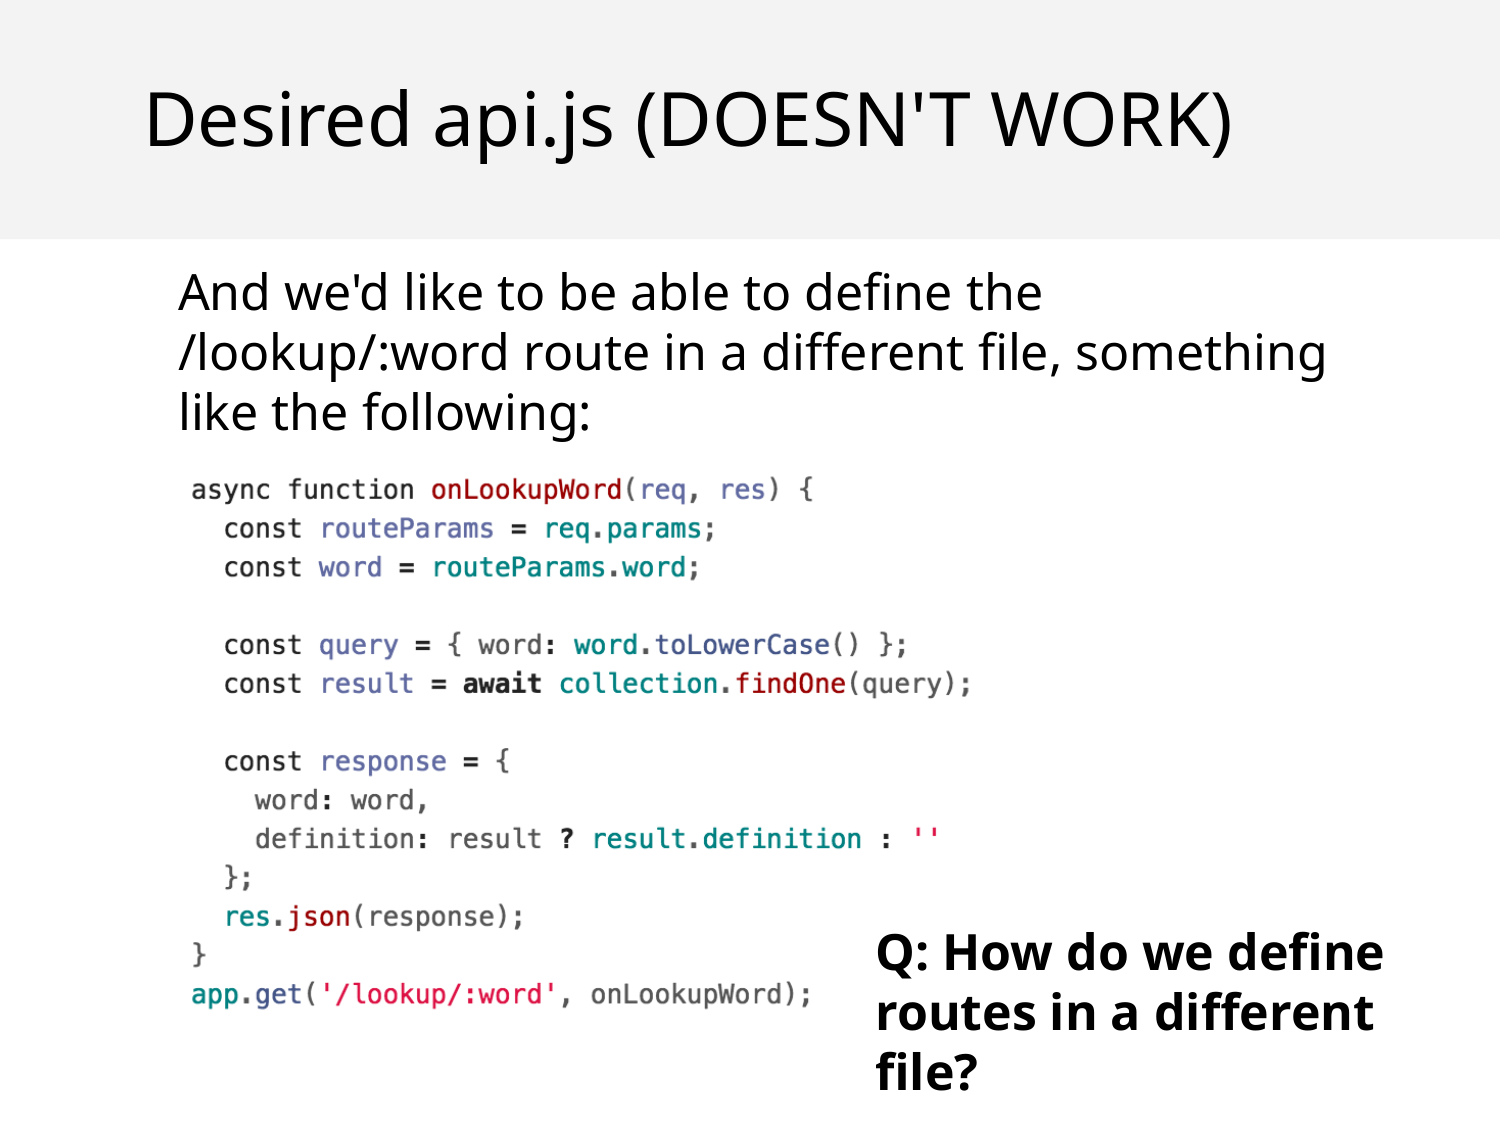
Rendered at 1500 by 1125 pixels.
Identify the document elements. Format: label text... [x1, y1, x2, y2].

picture [175, 460, 992, 1030]
text_box Q: How do we define routes in a different file? [860, 905, 1467, 1076]
text_box And we'd like to be able to define the /lookup/:word route in a different file, something like the following: [163, 245, 1368, 387]
title Desired api.js (DOESN'T WORK) [128, 56, 1372, 183]
